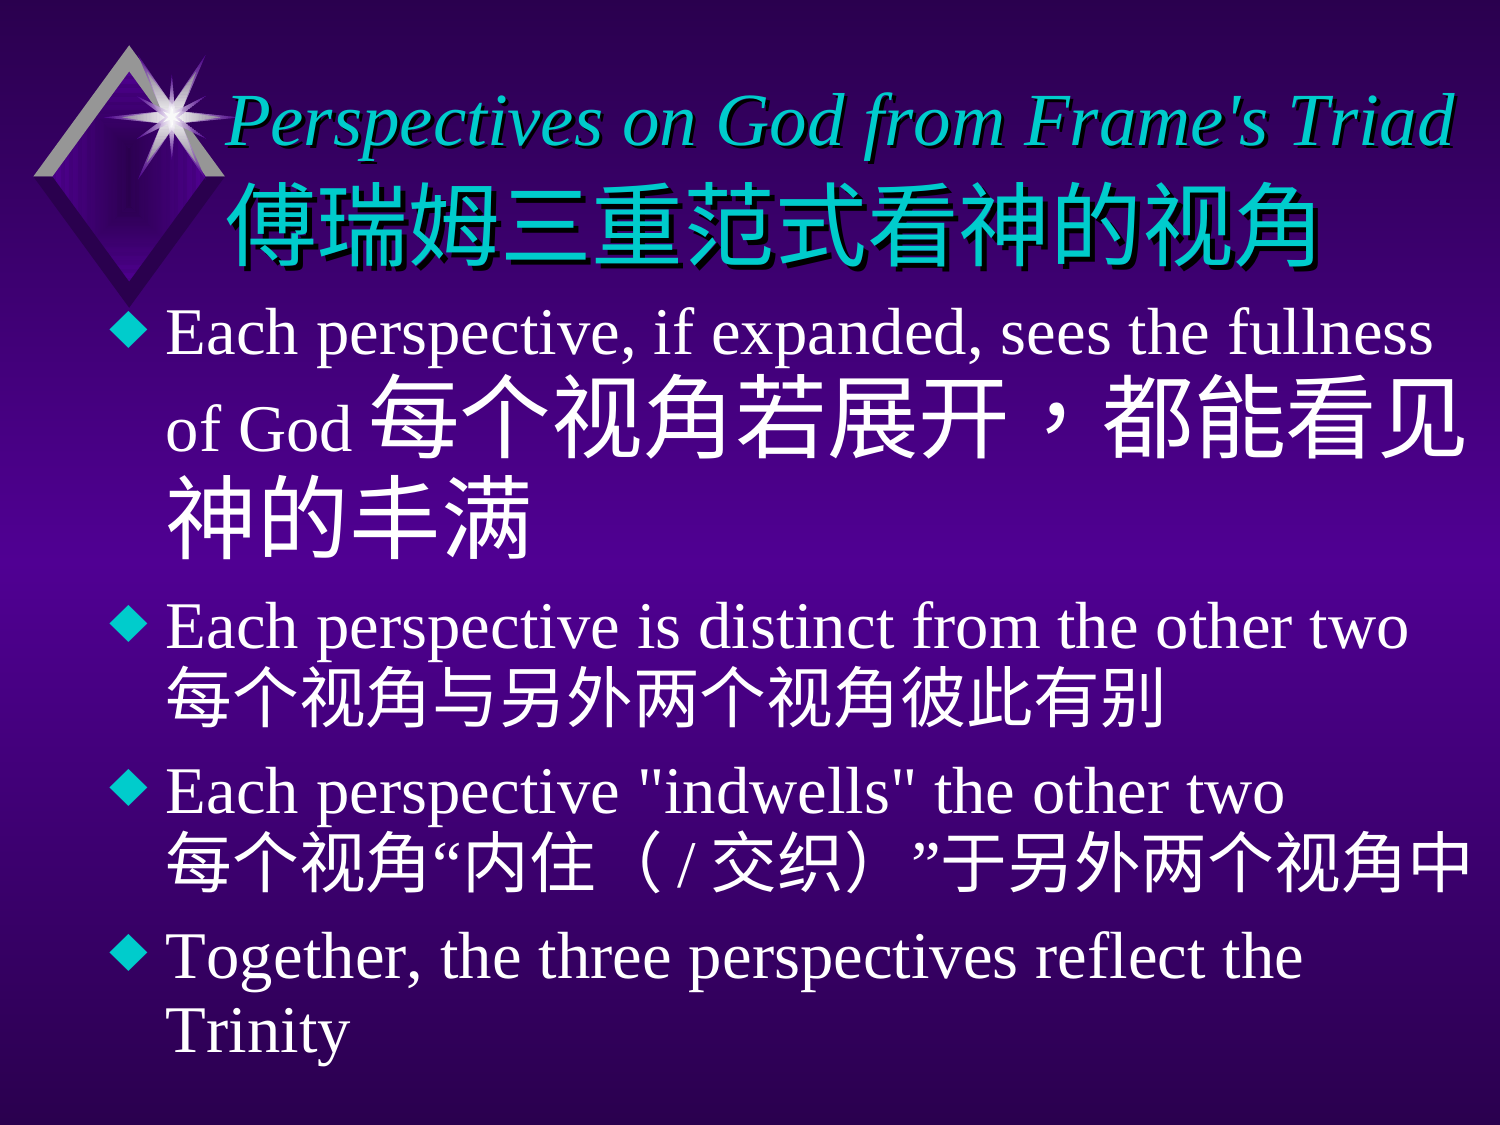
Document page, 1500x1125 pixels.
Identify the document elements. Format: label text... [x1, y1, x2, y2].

title Perspectives on God from Frame's Triad 傅瑞姆三重范式看神的视角 [224, 65, 1479, 295]
list Each perspective, if expanded, sees the fullness of God每个视角若展开，都能看见神的丰满 Each perspective is distinct from the other two每个视角与另外两个视角彼此有别 Each perspective "indwells" the other two 每个视角“内住（/交织）”于另外两个视角中 Together, the three perspectives reflect the Trinity [53, 295, 1487, 1067]
